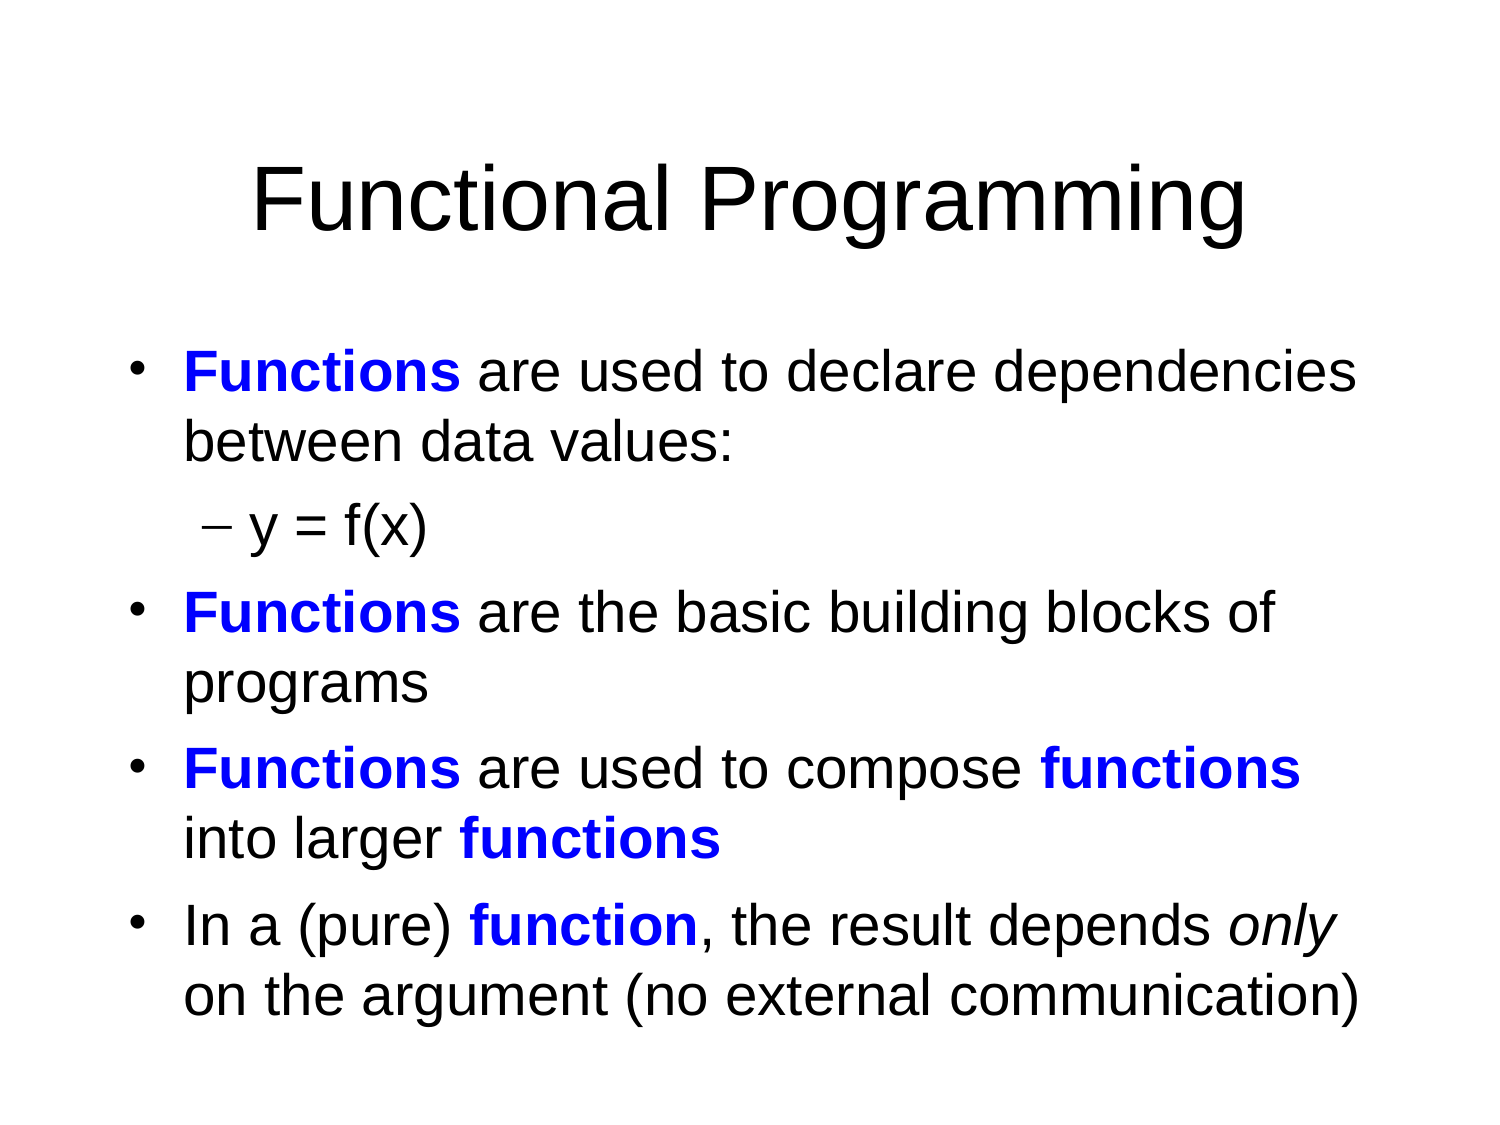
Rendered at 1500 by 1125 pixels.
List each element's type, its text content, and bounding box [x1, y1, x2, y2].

list Functions are used to declare dependencies between data values: y = f(x) Functions are the basic building blocks of programs Functions are used to compose functions into larger functions In a (pure) function, the result depends only on the argument (no external communication) [112, 324, 1388, 978]
title Functional Programming [112, 99, 1388, 288]
